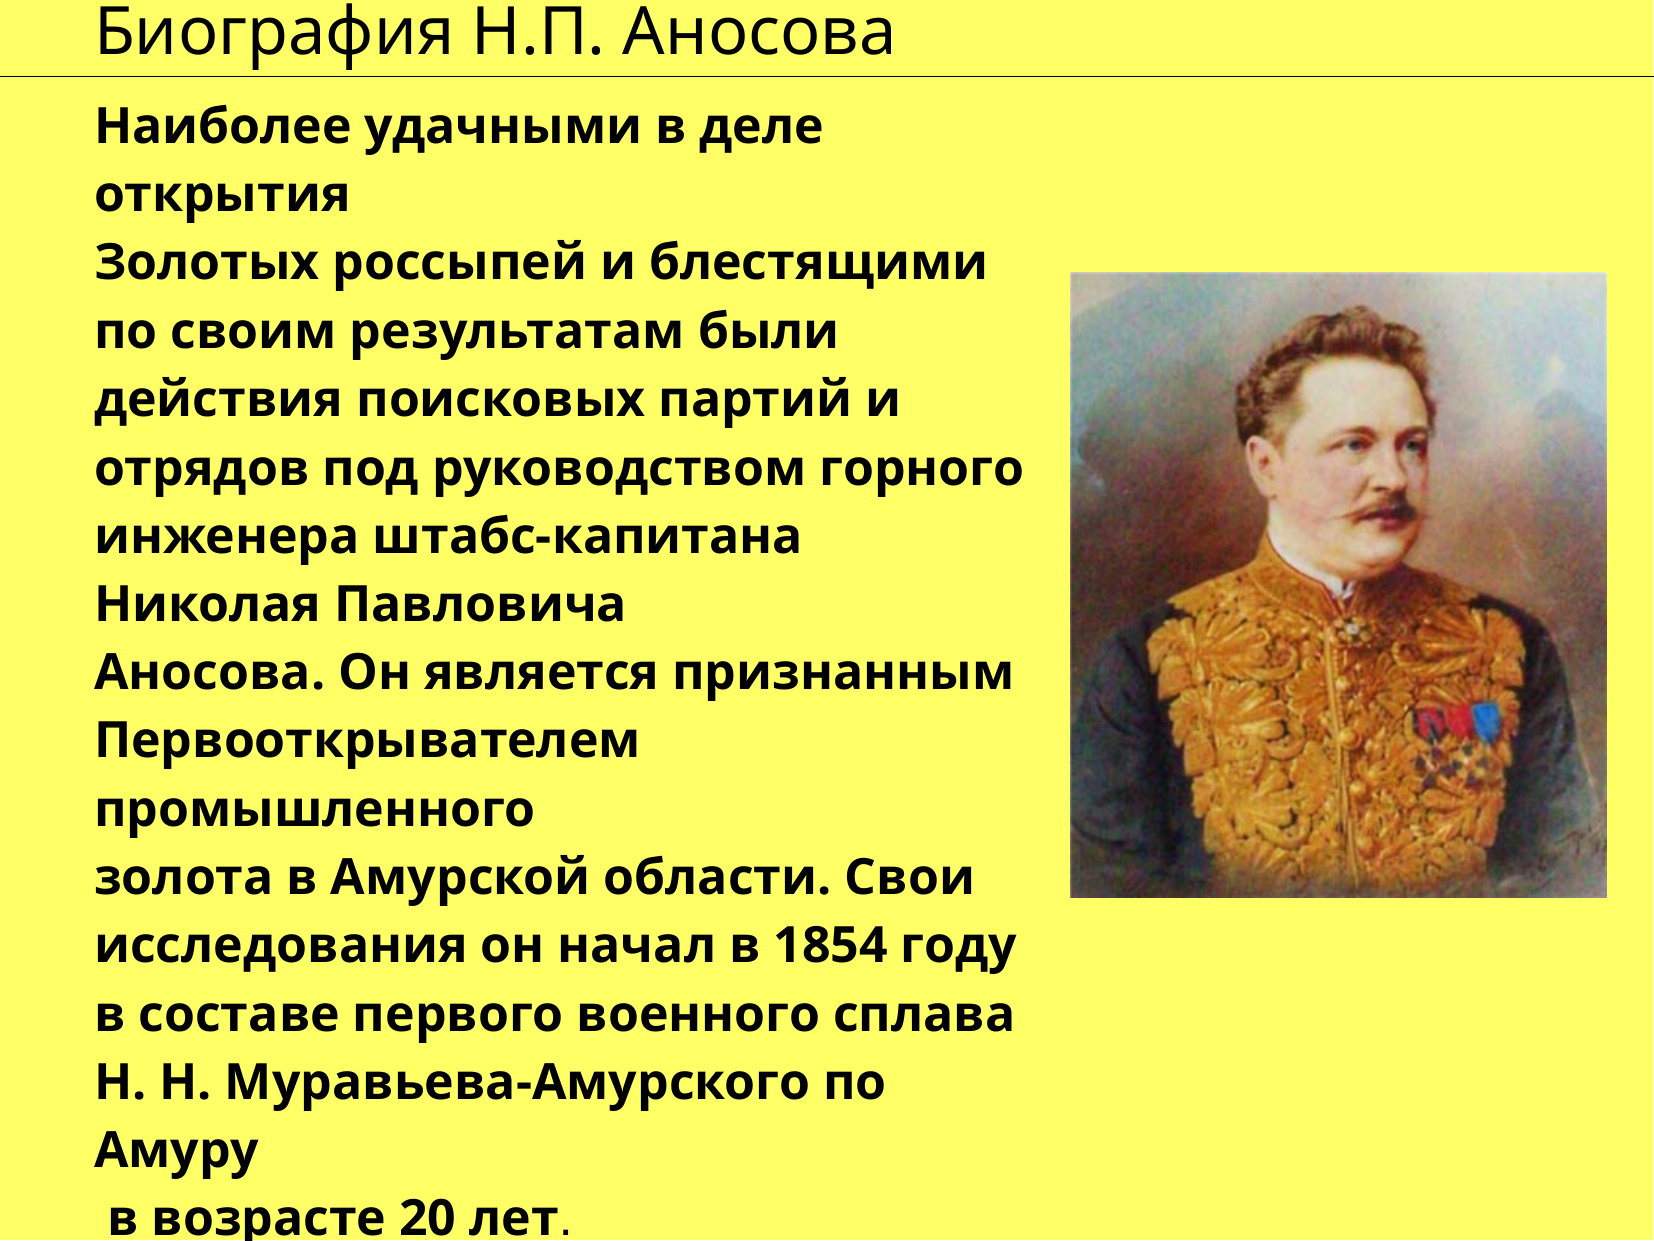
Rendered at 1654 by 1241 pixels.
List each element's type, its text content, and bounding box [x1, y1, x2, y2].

text_box Наиболее удачными в деле открытия Золотых россыпей и блестящими по своим результатам были действия поисковых партий и отрядов под руководством горного инженера штабс-капитана Николая Павловича Аносова. Он является признанным Первооткрывателем промышленного золота в Амурской области. Свои исследования он начал в 1854 году в составе первого военного сплава Н. Н. Муравьева-Амурского по Амуру в возрасте 20 лет. [79, 82, 1052, 959]
picture [1070, 272, 1607, 898]
text_box Биография Н.П. Аносова [79, 0, 861, 80]
